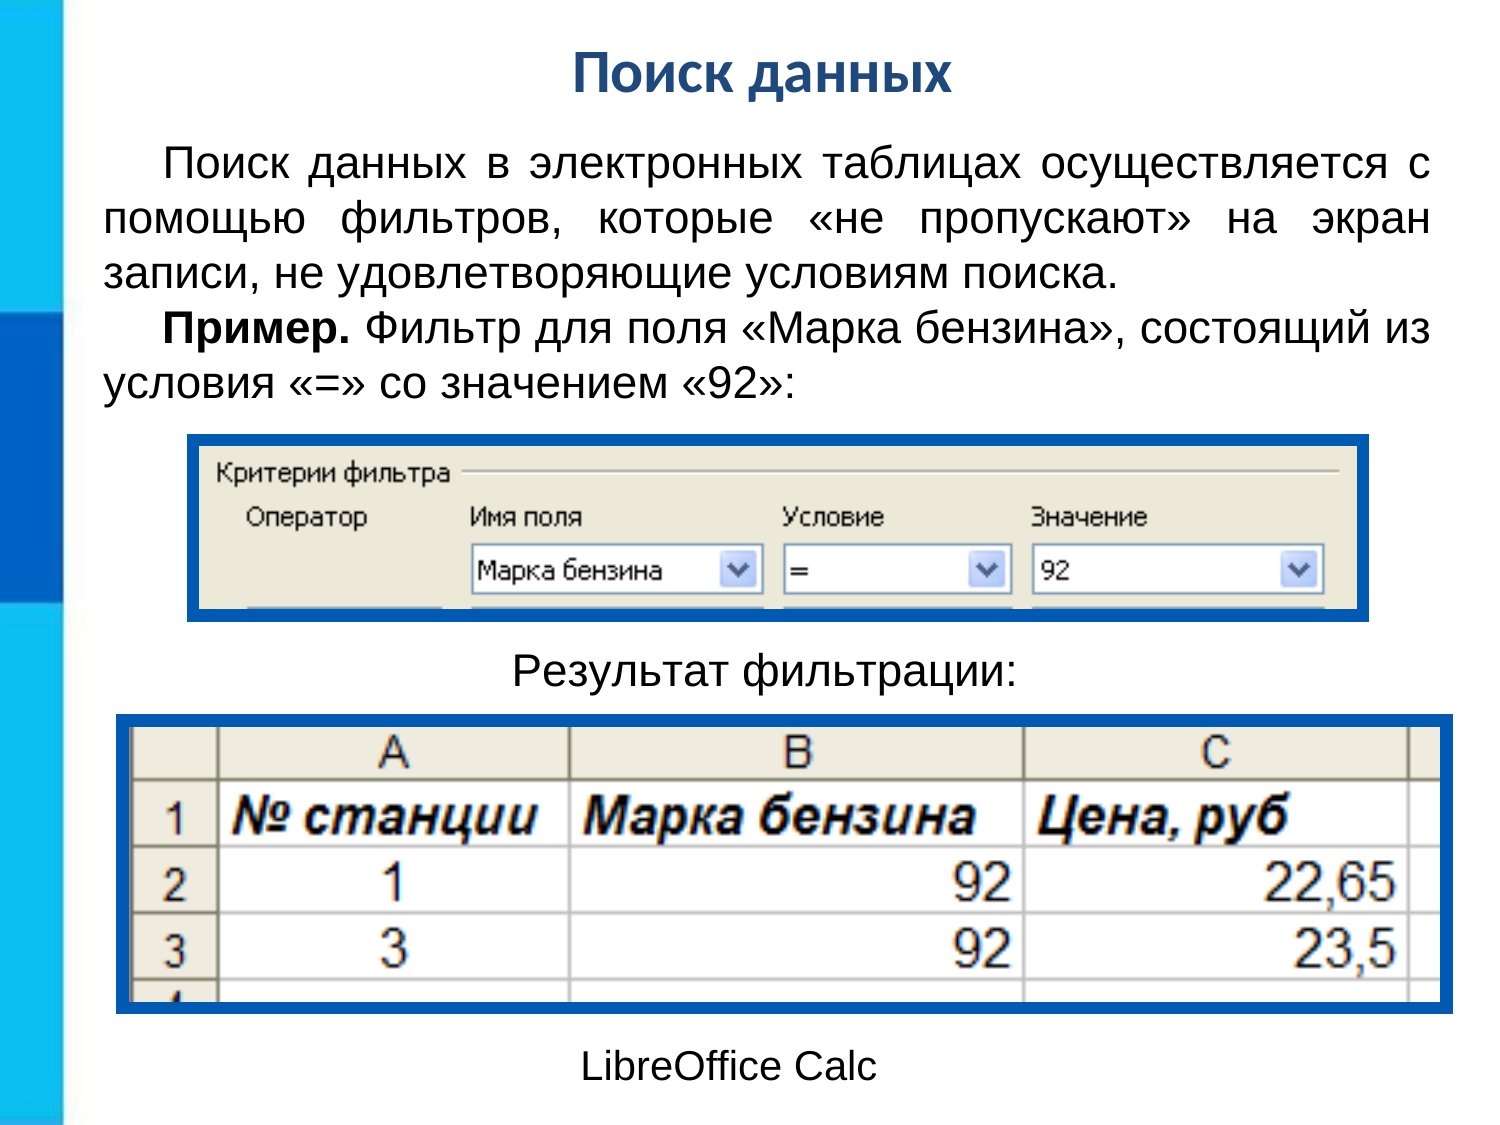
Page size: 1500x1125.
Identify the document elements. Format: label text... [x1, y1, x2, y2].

text_box Поиск данных [100, 31, 1426, 114]
text_box Результат фильтрации: [421, 632, 1037, 704]
text_box LibreOffice Calc [445, 1031, 1013, 1097]
picture [0, 0, 1500, 1125]
text_box Поиск данных в электронных таблицах осуществляется с помощью фильтров, которые «не пропускают» на экран записи, не удовлетворяющие условиям поиска. Пример. Фильтр для поля «Марка бензина», состоящий из условия «=» со значением «92»: [88, 125, 1447, 416]
